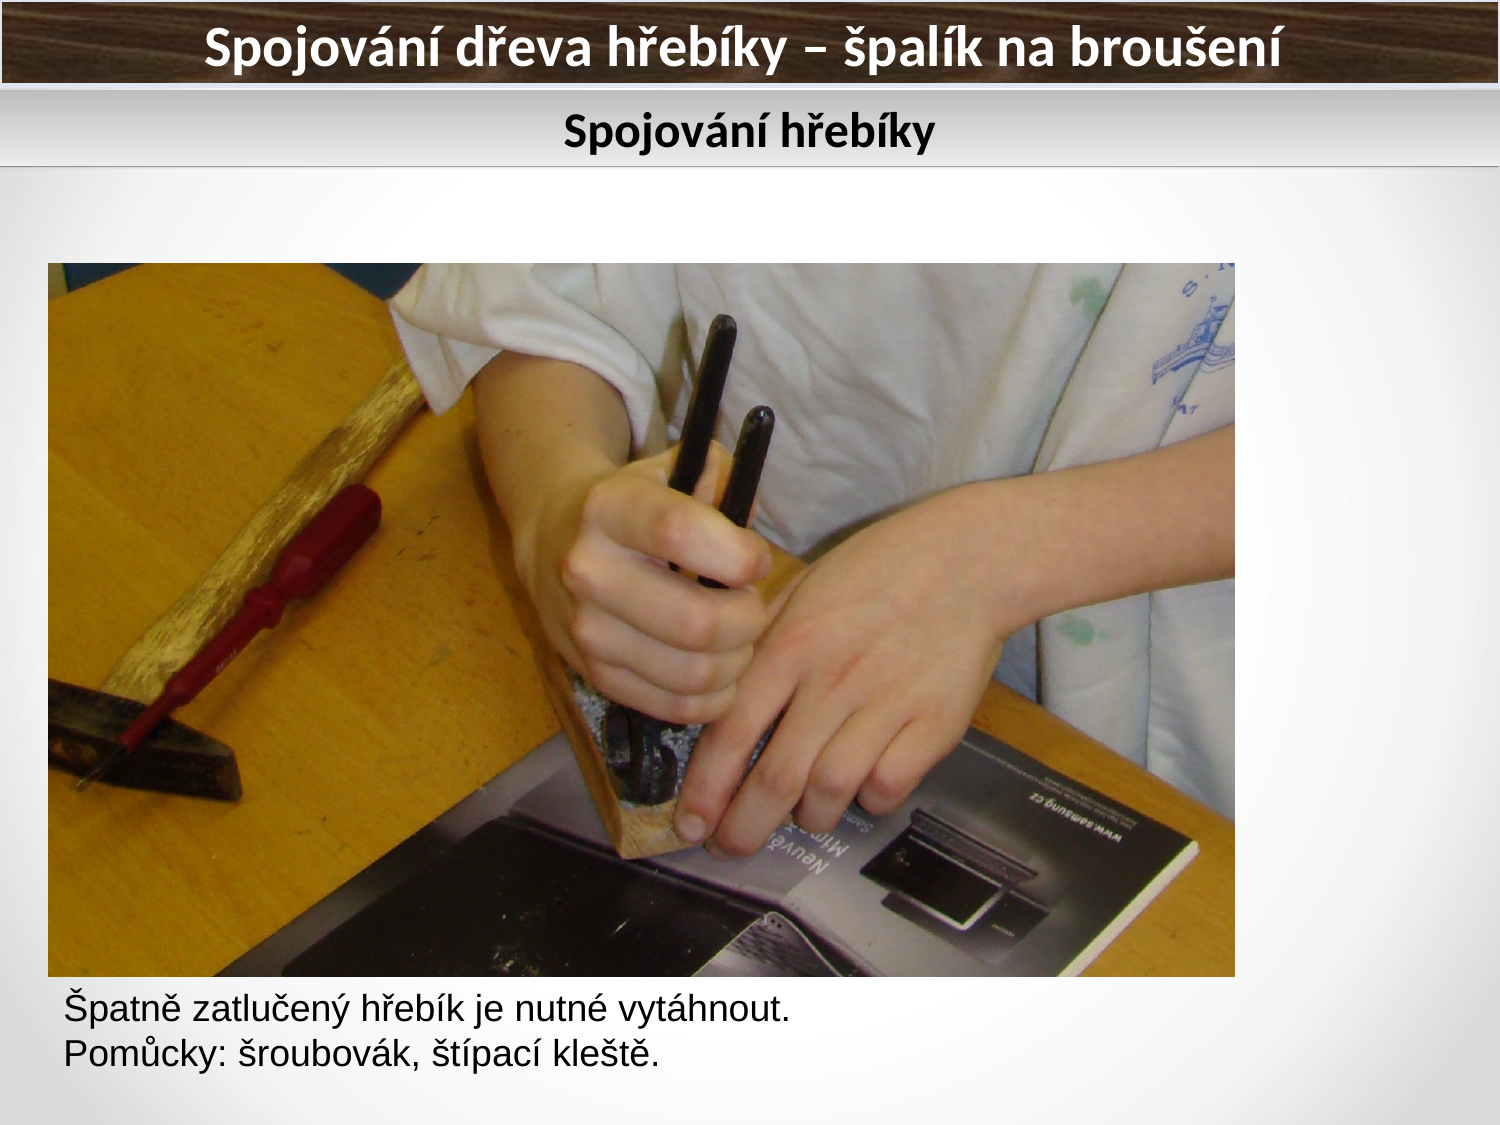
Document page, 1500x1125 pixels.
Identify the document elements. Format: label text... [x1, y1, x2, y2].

picture [0, 86, 1500, 90]
picture [0, 166, 1500, 1125]
text_box Špatně zatlučený hřebík je nutné vytáhnout. Pomůcky: šroubovák, štípací kleště. [48, 976, 1461, 1082]
text_box Spojování dřeva hřebíky – špalík na broušení [0, 0, 1500, 86]
text_box Spojování hřebíky [0, 90, 1500, 166]
